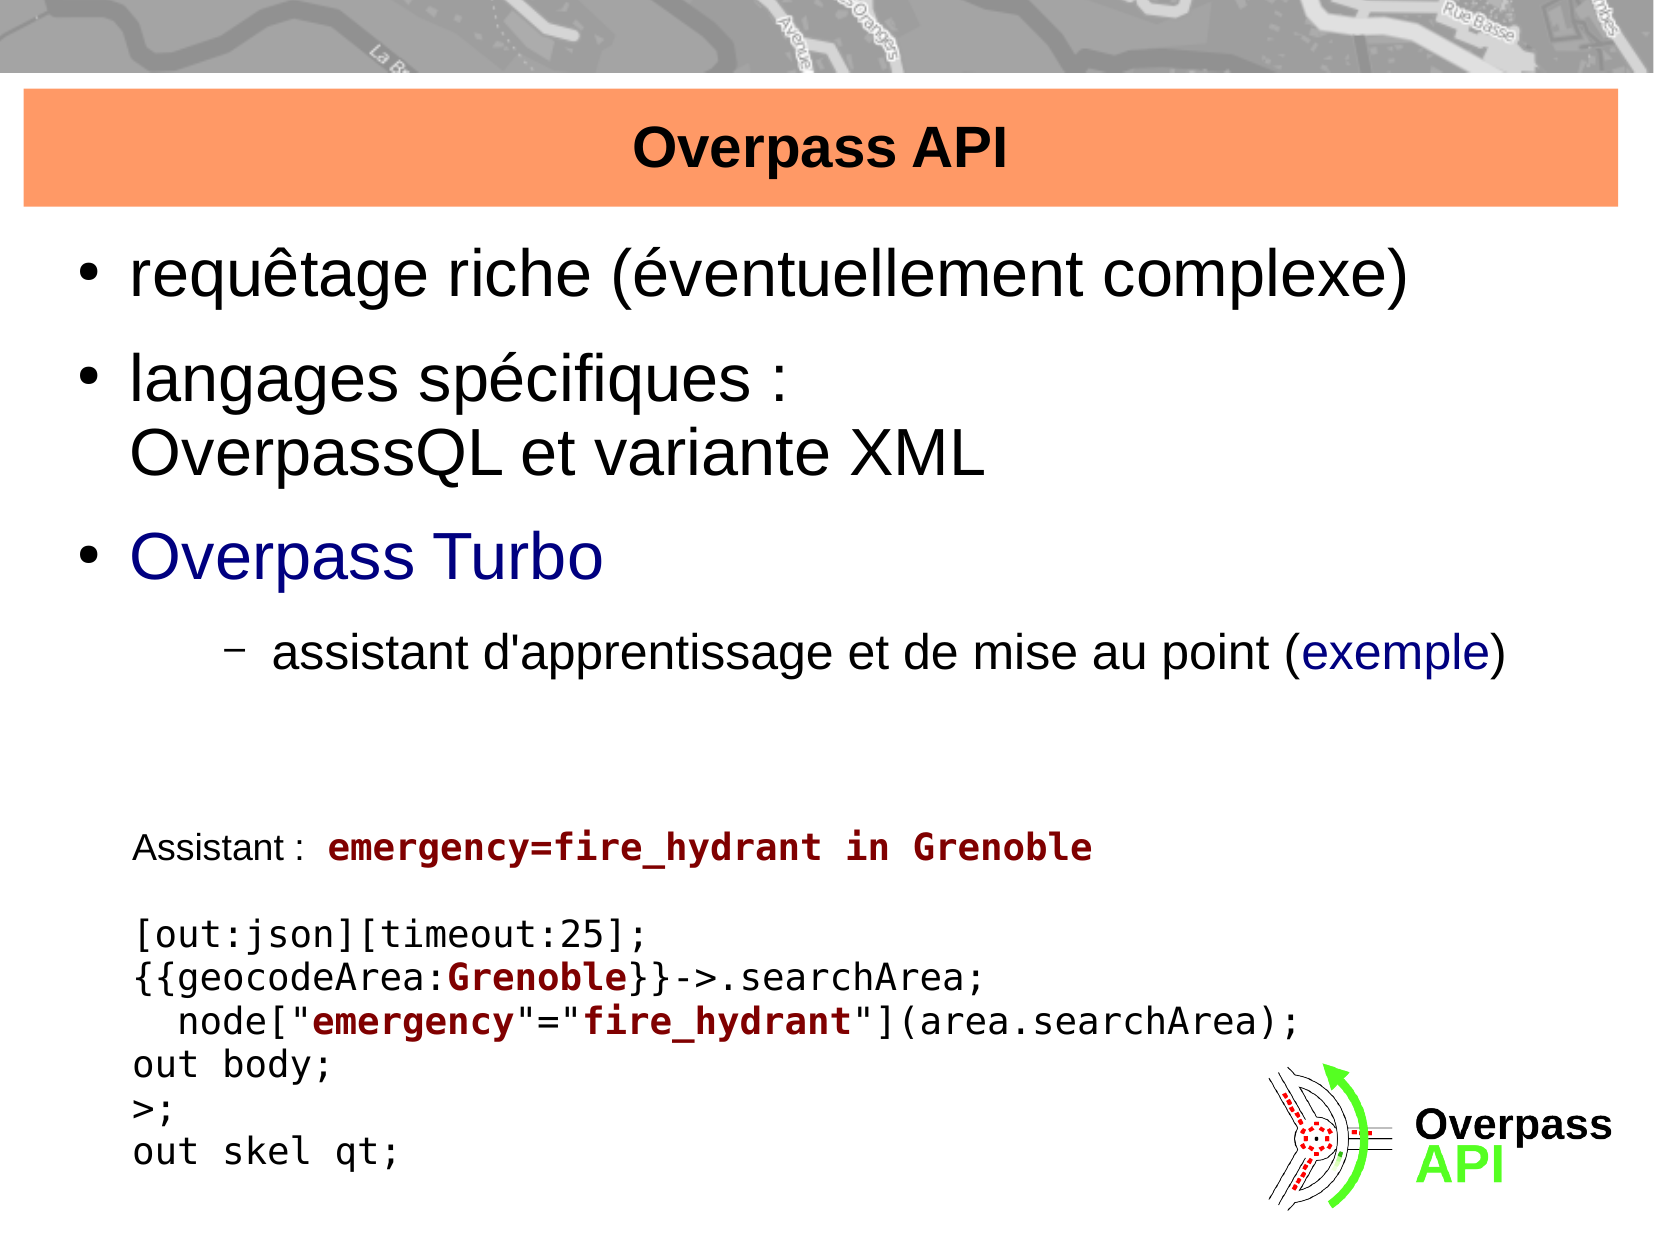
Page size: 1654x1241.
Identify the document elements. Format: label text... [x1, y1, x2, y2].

table_header [1240, 12, 1653, 77]
picture [1240, 1062, 1621, 1215]
text_box Assistant : emergency=fire_hydrant in Grenoble [out:json][timeout:25]; {{geocodeArea:Grenoble}}->.searchArea; node["emergency"="fire_hydrant"](area.searchArea); out body; >; out skel qt; [117, 818, 1477, 1182]
picture [0, 0, 1654, 73]
table_header [0, 12, 413, 77]
list requêtage riche (éventuellement complexe) langages spécifiques : OverpassQL et variante XML Overpass Turbo assistant d'apprentissage et de mise au point (exemple) [59, 236, 1548, 1157]
table_header [826, 12, 1240, 77]
text_box Overpass API [23, 88, 1619, 207]
table_header [413, 12, 826, 77]
